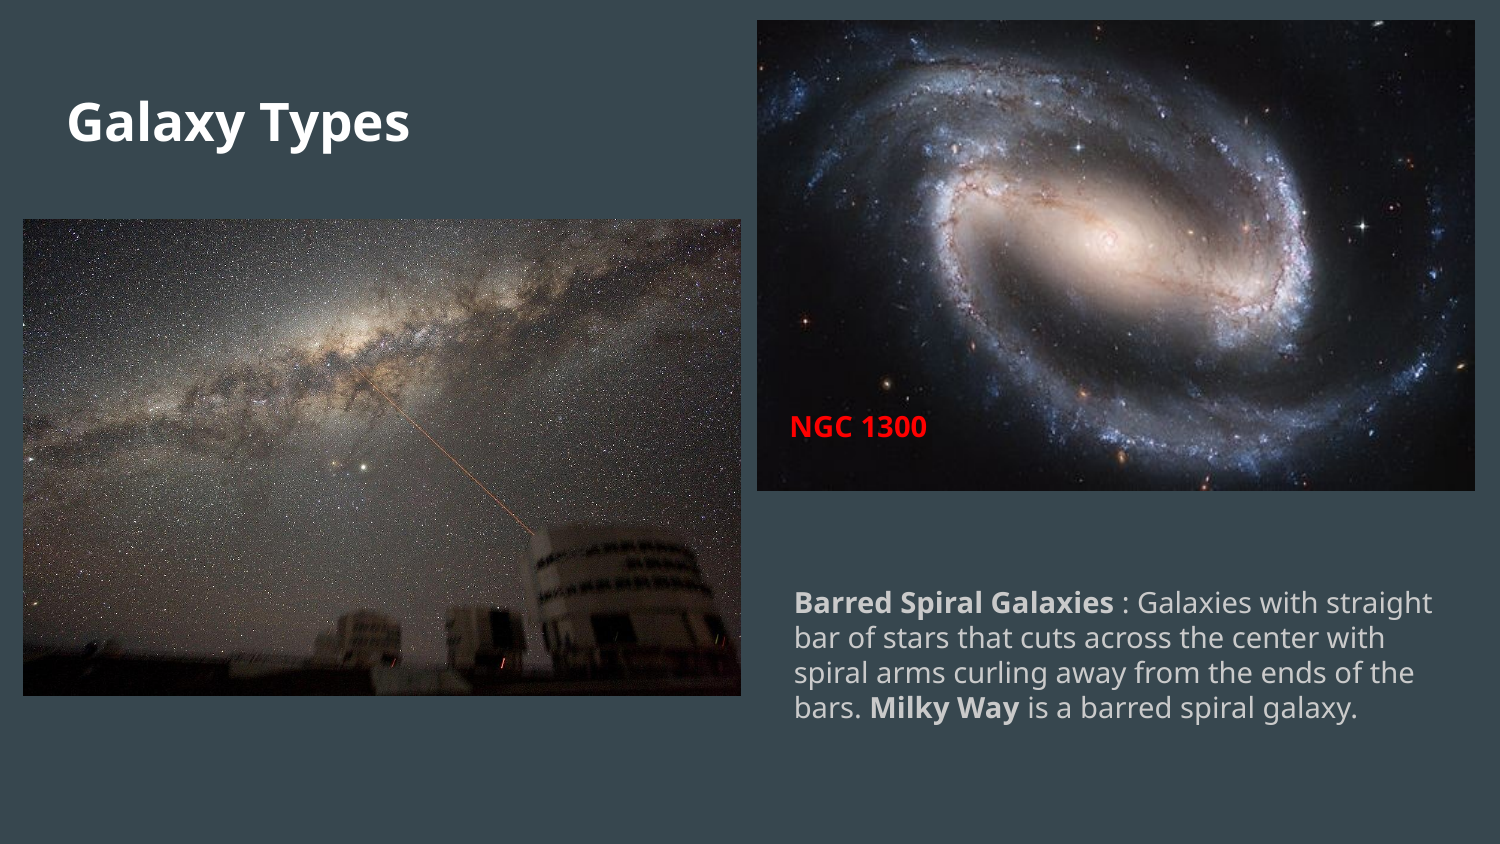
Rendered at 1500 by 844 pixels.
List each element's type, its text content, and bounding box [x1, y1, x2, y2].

text_box Barred Spiral Galaxies : Galaxies with straight bar of stars that cuts across the center with spiral arms curling away from the ends of the bars. Milky Way is a barred spiral galaxy. [778, 569, 1454, 740]
title Galaxy Types [51, 72, 757, 167]
picture [23, 219, 741, 696]
picture [757, 20, 1475, 491]
text_box NGC 1300 [774, 393, 958, 459]
